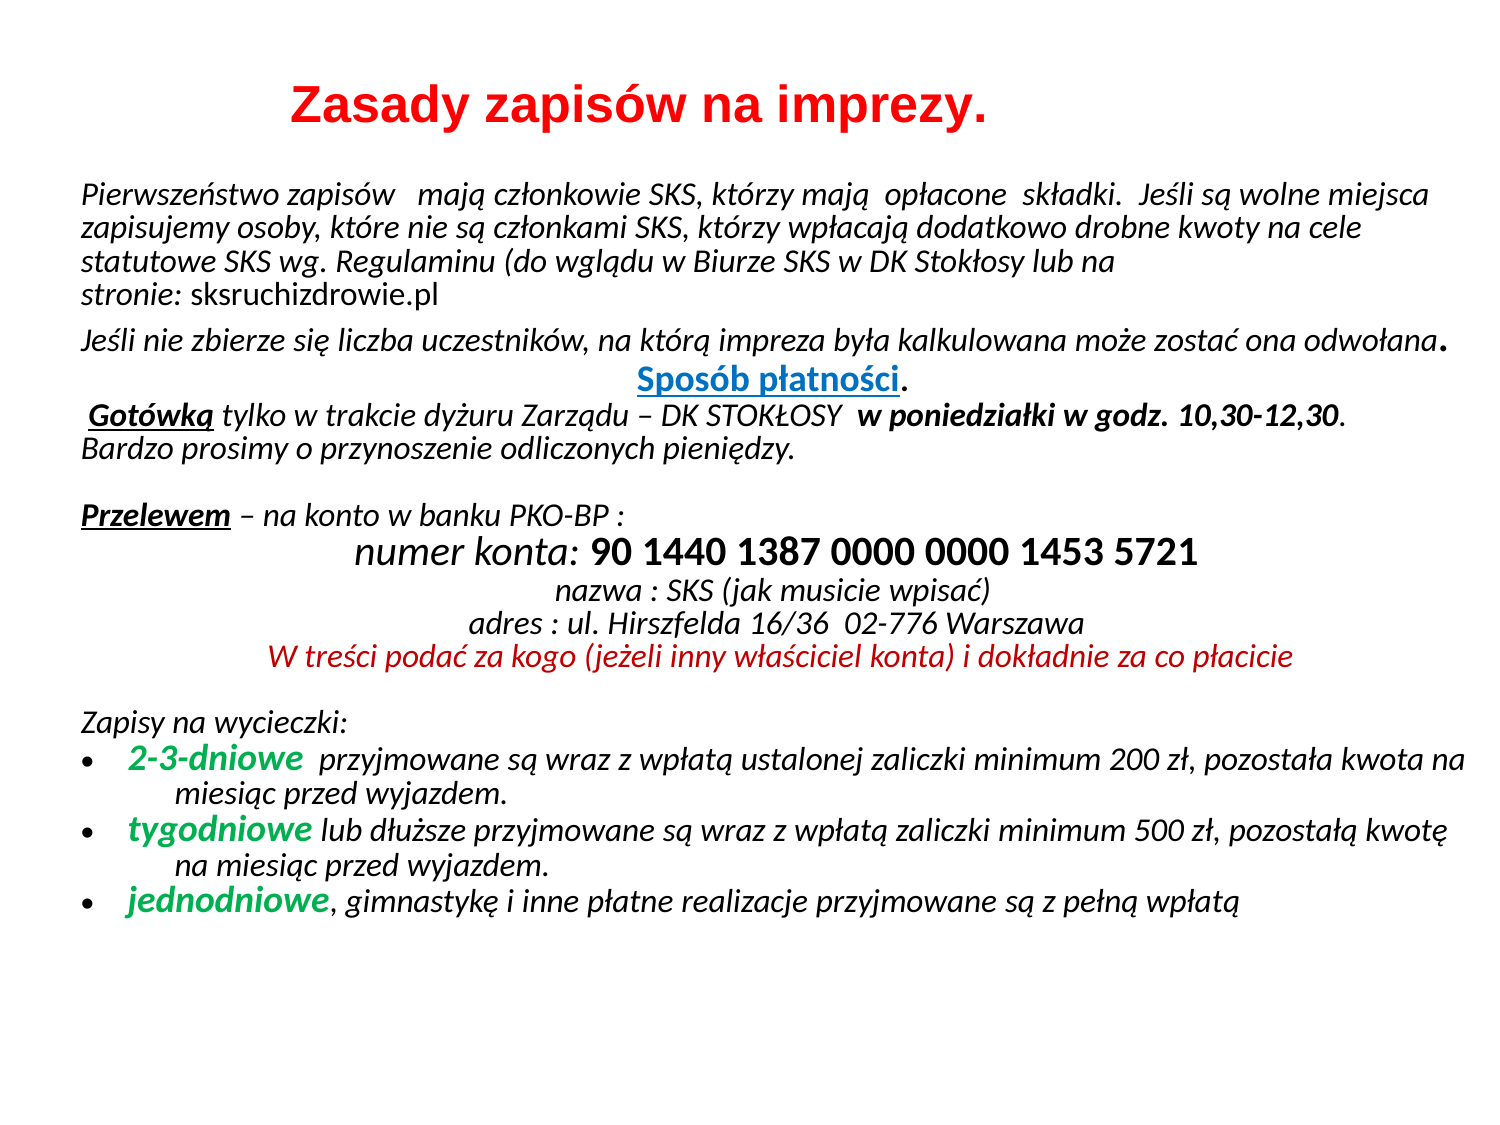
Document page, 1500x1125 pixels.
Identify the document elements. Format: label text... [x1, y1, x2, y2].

text_box Zasady zapisów na imprezy. Pierwszeństwo zapisów mają członkowie SKS, którzy mają opłacone składki. Jeśli są wolne miejsca zapisujemy osoby, które nie są członkami SKS, którzy wpłacają dodatkowo drobne kwoty na cele statutowe SKS wg. Regulaminu (do wglądu w Biurze SKS w DK Stokłosy lub na stronie: sksruchizdrowie.pl Jeśli nie zbierze się liczba uczestników, na którą impreza była kalkulowana może zostać ona odwołana. Sposób płatności. Gotówką tylko w trakcie dyżuru Zarządu – DK STOKŁOSY w poniedziałki w godz. 10,30-12,30. Bardzo prosimy o przynoszenie odliczonych pieniędzy. Przelewem – na konto w banku PKO-BP : numer konta: 90 1440 1387 0000 0000 1453 5721 nazwa : SKS (jak musicie wpisać) adres : ul. Hirszfelda 16/36 02-776 Warszawa W treści podać za kogo (jeżeli inny właściciel konta) i dokładnie za co płacicie Zapisy na wycieczki: 2-3-dniowe przyjmowane są wraz z wpłatą ustalonej zaliczki minimum 200 zł, pozostała kwota na miesiąc przed wyjazdem. tygodniowe lub dłuższe przyjmowane są wraz z wpłatą zaliczki minimum 500 zł, pozostałą kwotę na miesiąc przed wyjazdem. jednodniowe, gimnastykę i inne płatne realizacje przyjmowane są z pełną wpłatą [67, 69, 1486, 1095]
